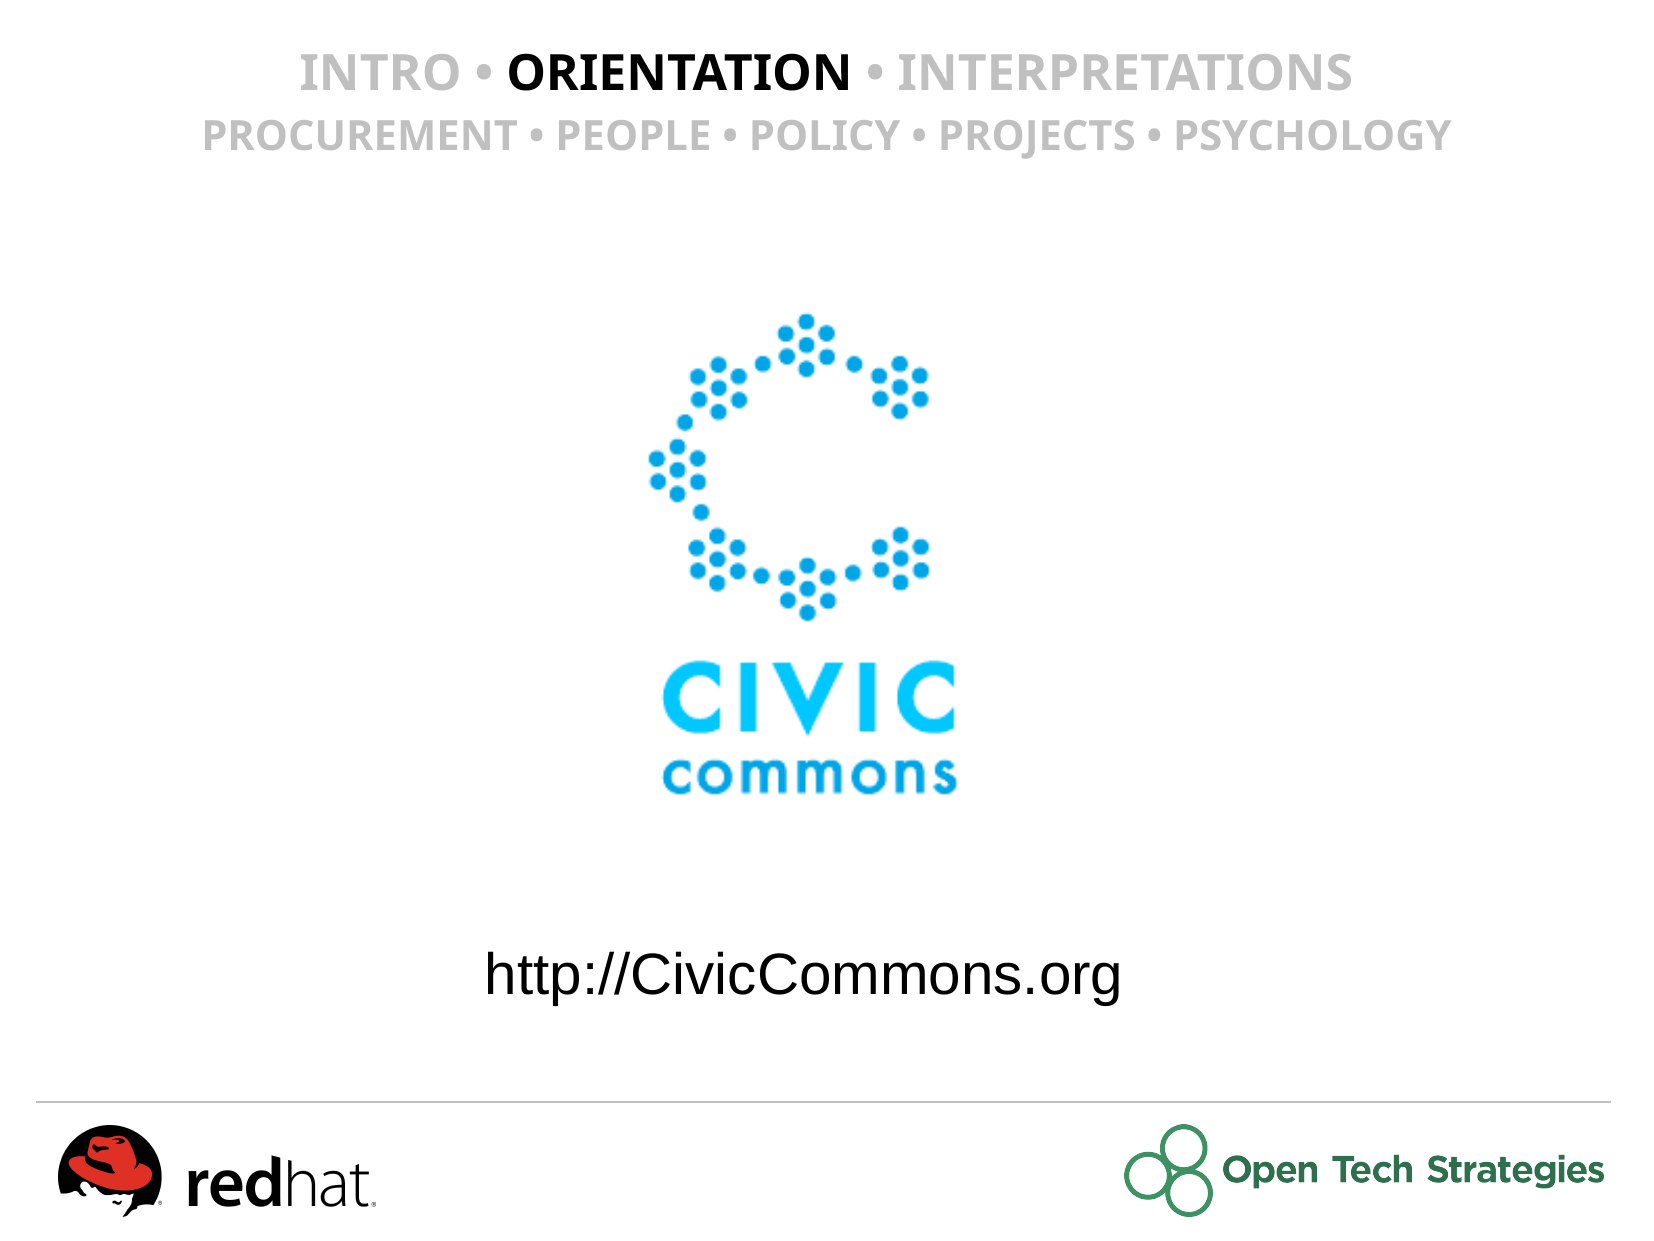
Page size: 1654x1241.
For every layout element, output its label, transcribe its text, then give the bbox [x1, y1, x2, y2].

title INTRO • ORIENTATION • INTERPRETATIONS PROCUREMENT • PEOPLE • POLICY • PROJECTS • PSYCHOLOGY [82, 0, 1571, 204]
picture [58, 1125, 376, 1217]
text_box http://CivicCommons.org [469, 933, 1140, 1014]
picture [1124, 1124, 1604, 1217]
picture [568, 267, 1040, 853]
